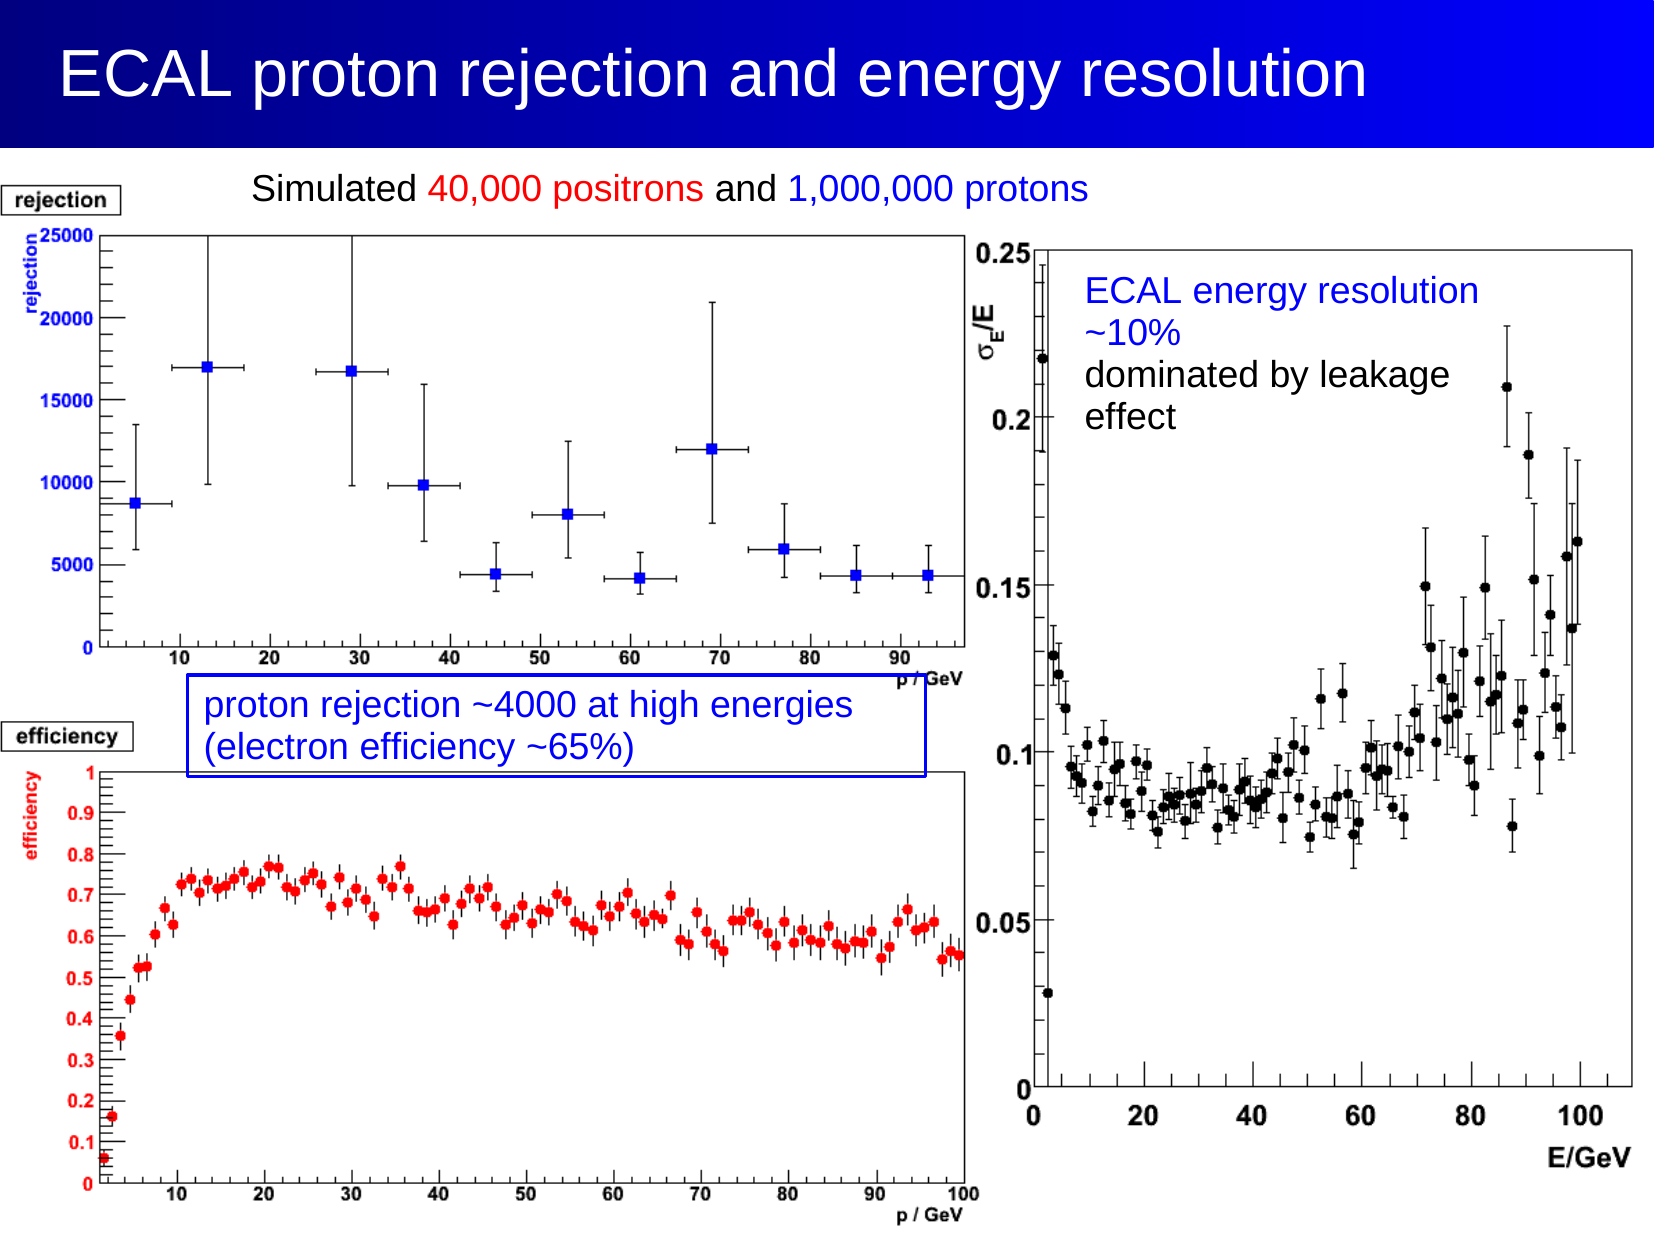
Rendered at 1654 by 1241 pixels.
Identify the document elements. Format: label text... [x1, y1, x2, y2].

picture [0, 181, 1645, 1234]
text_box Simulated 40,000 positrons and 1,000,000 protons [236, 159, 1123, 217]
text_box ECAL energy resolution ~10% dominated by leakage effect [1069, 262, 1520, 464]
title ECAL proton rejection and energy resolution [0, 0, 1654, 148]
text_box proton rejection ~4000 at high energies (electron efficiency ~65%) [187, 675, 926, 777]
